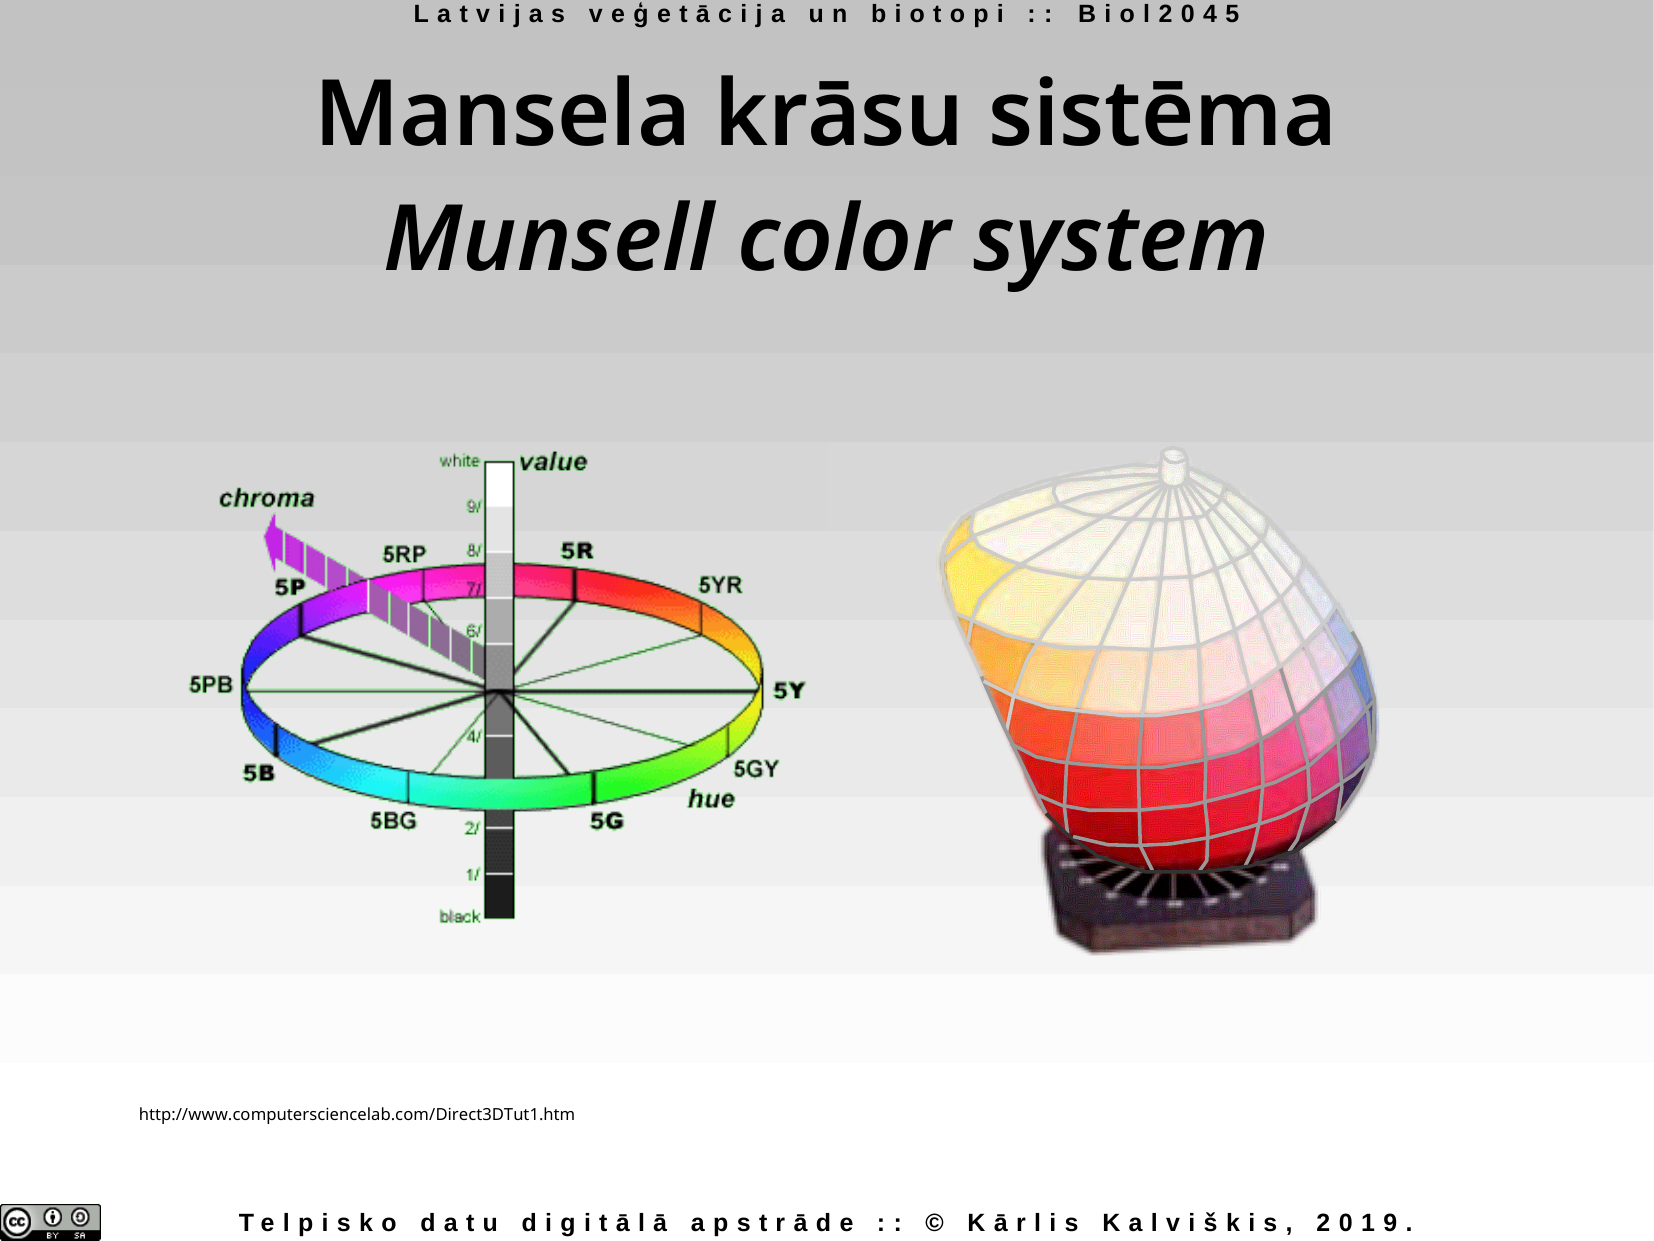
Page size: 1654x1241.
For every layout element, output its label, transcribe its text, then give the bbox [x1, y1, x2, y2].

picture [0, 0, 1654, 1241]
title Mansela krāsu sistēma Munsell color system [29, 49, 1625, 296]
text_box http://www.computersciencelab.com/Direct3DTut1.htm [138, 1102, 1261, 1158]
